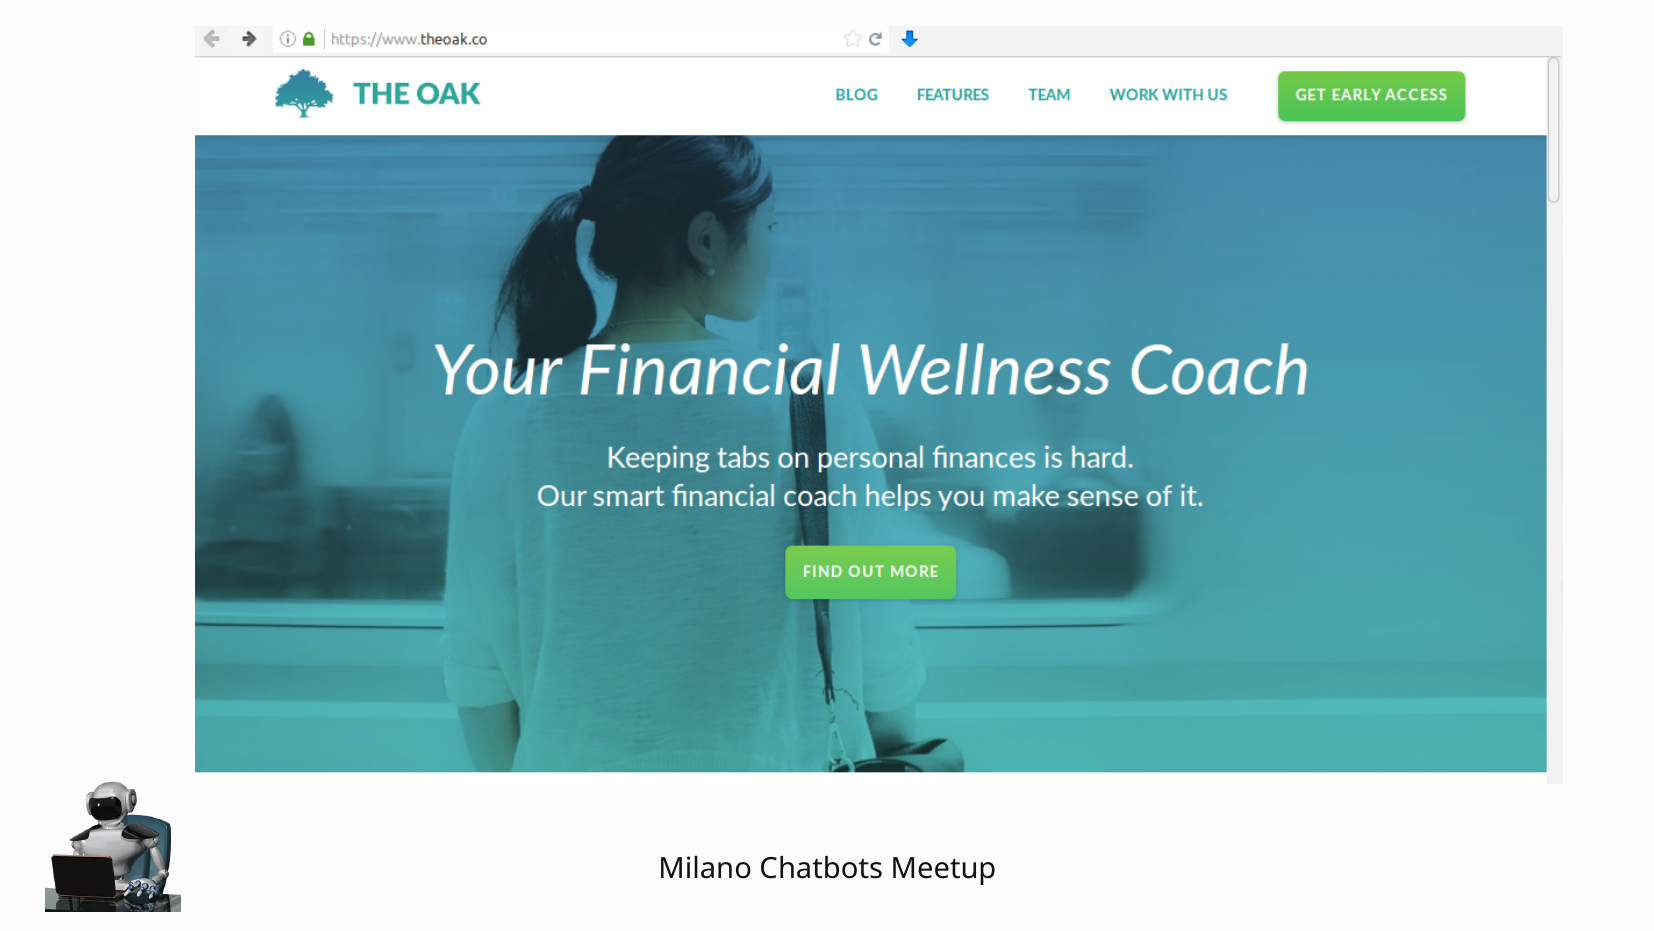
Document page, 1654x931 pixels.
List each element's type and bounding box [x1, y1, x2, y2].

picture [195, 26, 1563, 784]
picture [45, 777, 181, 912]
